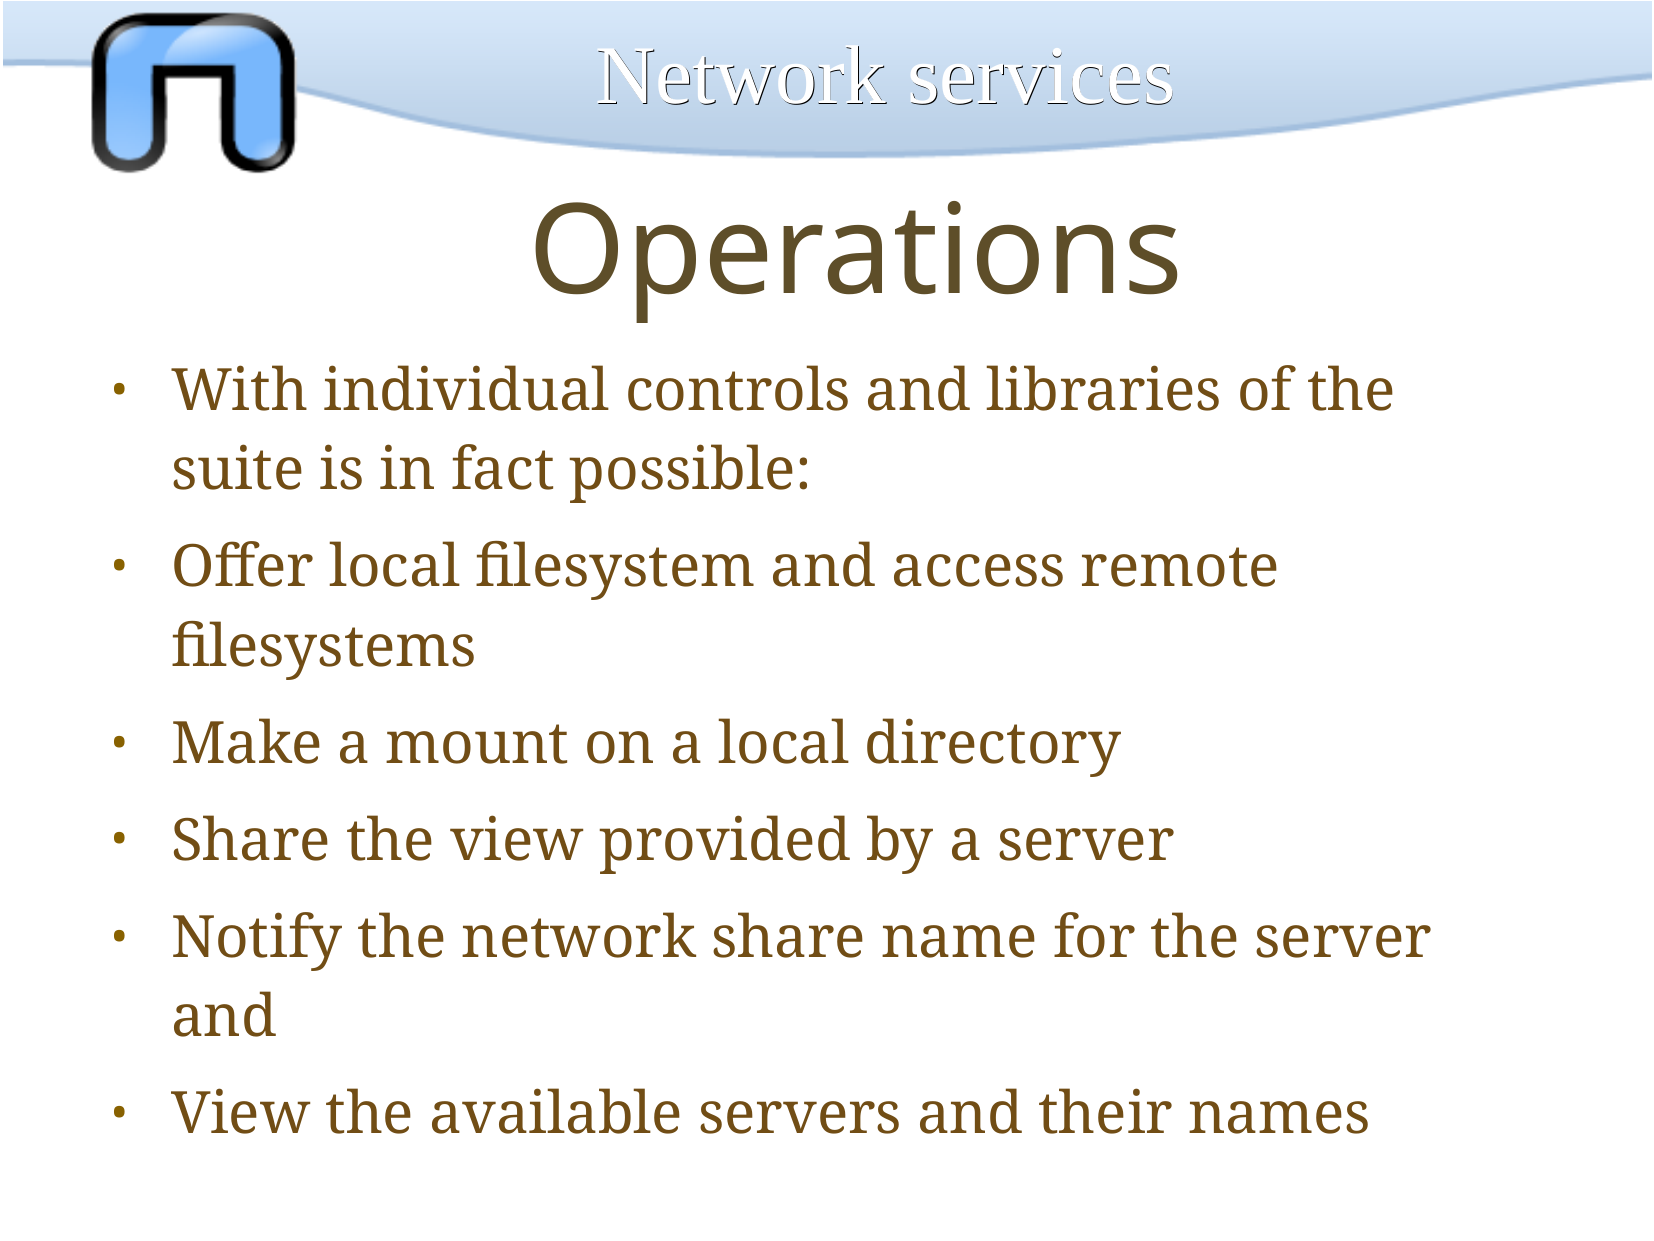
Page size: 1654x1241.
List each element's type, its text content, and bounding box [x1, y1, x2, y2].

list With individual controls and libraries of the suite is in fact possible: Offer local filesystem and access remote filesystems Make a mount on a local directory Share the view provided by a server Notify the network share name for the server and View the available servers and their names [76, 348, 1536, 1130]
picture [0, 0, 1654, 1241]
title Operations [147, 82, 1565, 408]
text_box Network services [590, 29, 1182, 266]
